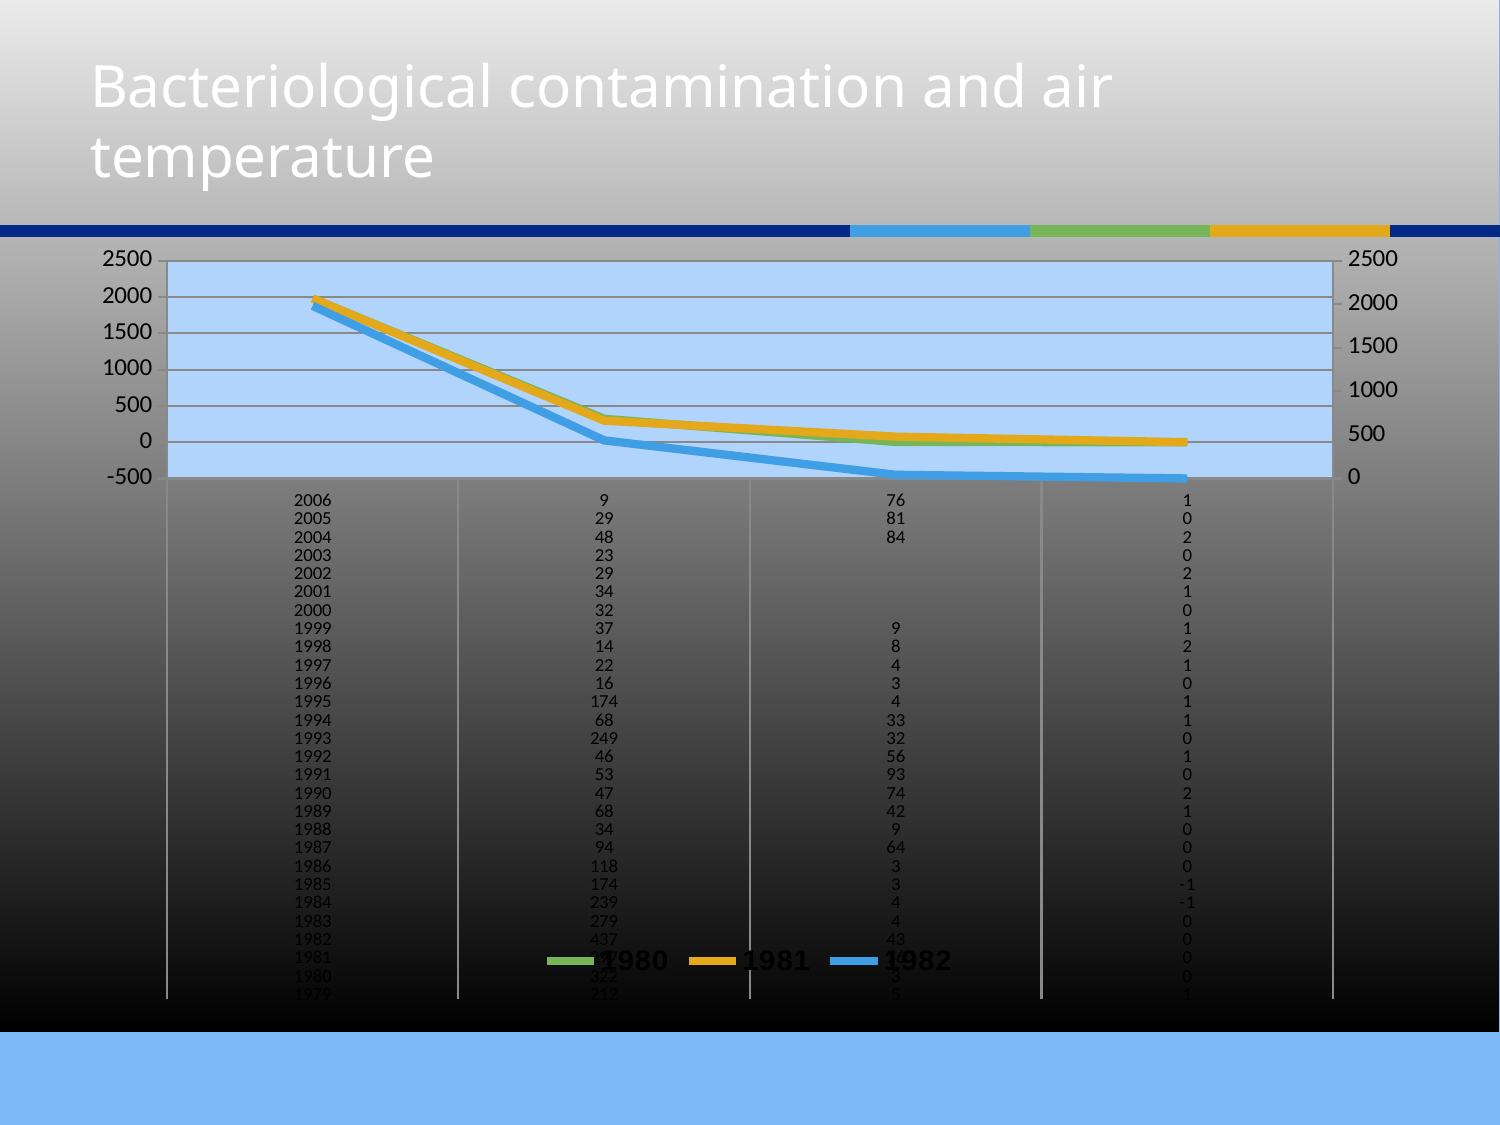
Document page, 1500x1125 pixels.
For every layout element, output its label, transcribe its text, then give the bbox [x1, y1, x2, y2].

chart [75, 246, 1426, 1005]
title Bacteriological contamination and air temperature [75, 24, 1426, 213]
